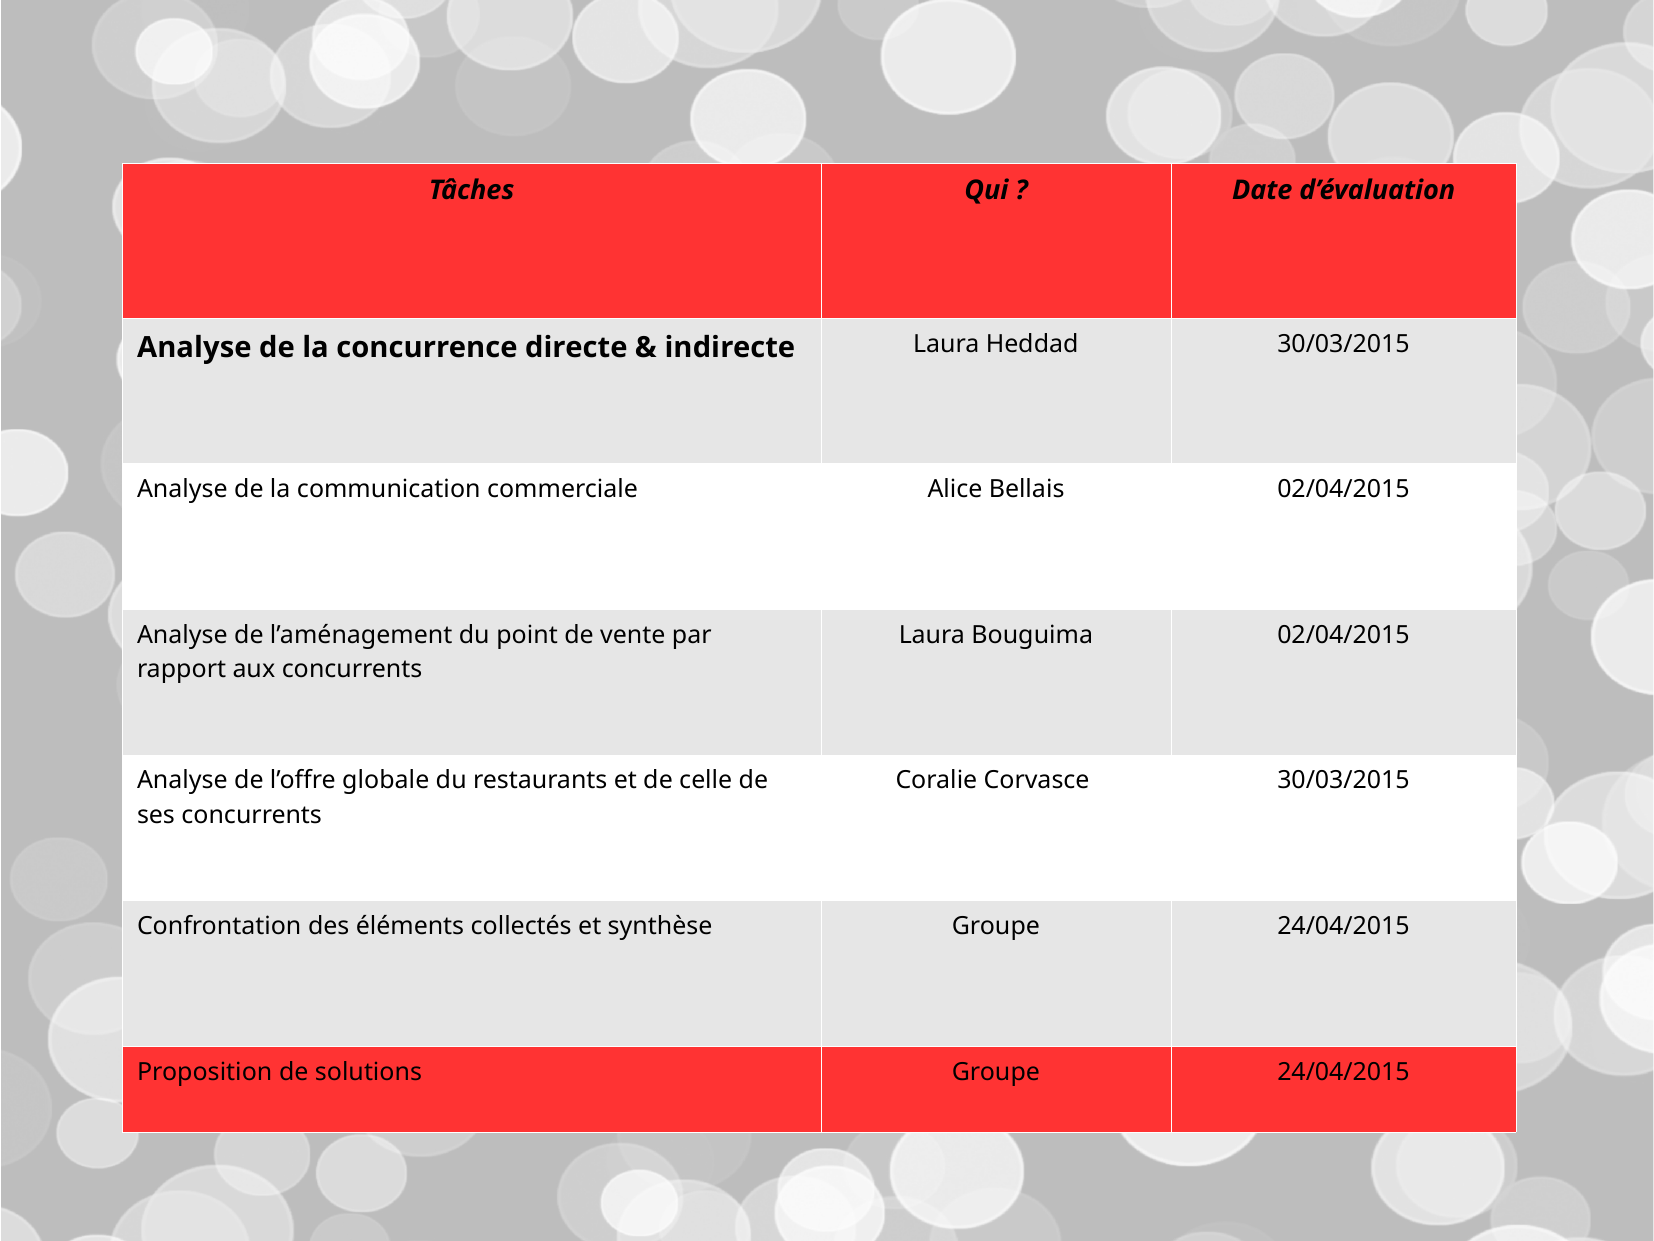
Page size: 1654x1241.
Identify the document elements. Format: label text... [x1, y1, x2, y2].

table_cell Groupe [822, 901, 1171, 1046]
table_cell Proposition de solutions [123, 1047, 821, 1132]
table_cell Coralie Corvasce [822, 756, 1171, 900]
table_cell Groupe [822, 1047, 1171, 1132]
table_cell 02/04/2015 [1172, 610, 1516, 755]
table_cell Analyse de l’aménagement du point de vente par rapport aux concurrents [123, 610, 821, 755]
table_cell 30/03/2015 [1172, 319, 1516, 463]
table_header Tâches [123, 164, 821, 318]
table_cell 02/04/2015 [1172, 464, 1516, 609]
table_cell 24/04/2015 [1172, 901, 1516, 1046]
table_cell Alice Bellais [822, 464, 1171, 609]
picture [0, 0, 1654, 1241]
table_cell 24/04/2015 [1172, 1047, 1516, 1132]
table_cell Analyse de la communication commerciale [123, 464, 821, 609]
table_cell Analyse de l’offre globale du restaurants et de celle de ses concurrents [123, 756, 821, 900]
table_cell Confrontation des éléments collectés et synthèse [123, 901, 821, 1046]
table_header Date d’évaluation [1172, 164, 1516, 318]
table_cell Laura Heddad [822, 319, 1171, 463]
table_cell 30/03/2015 [1172, 756, 1516, 900]
table_cell Analyse de la concurrence directe & indirecte [123, 319, 821, 463]
table_header Qui ? [822, 164, 1171, 318]
table_cell Laura Bouguima [822, 610, 1171, 755]
